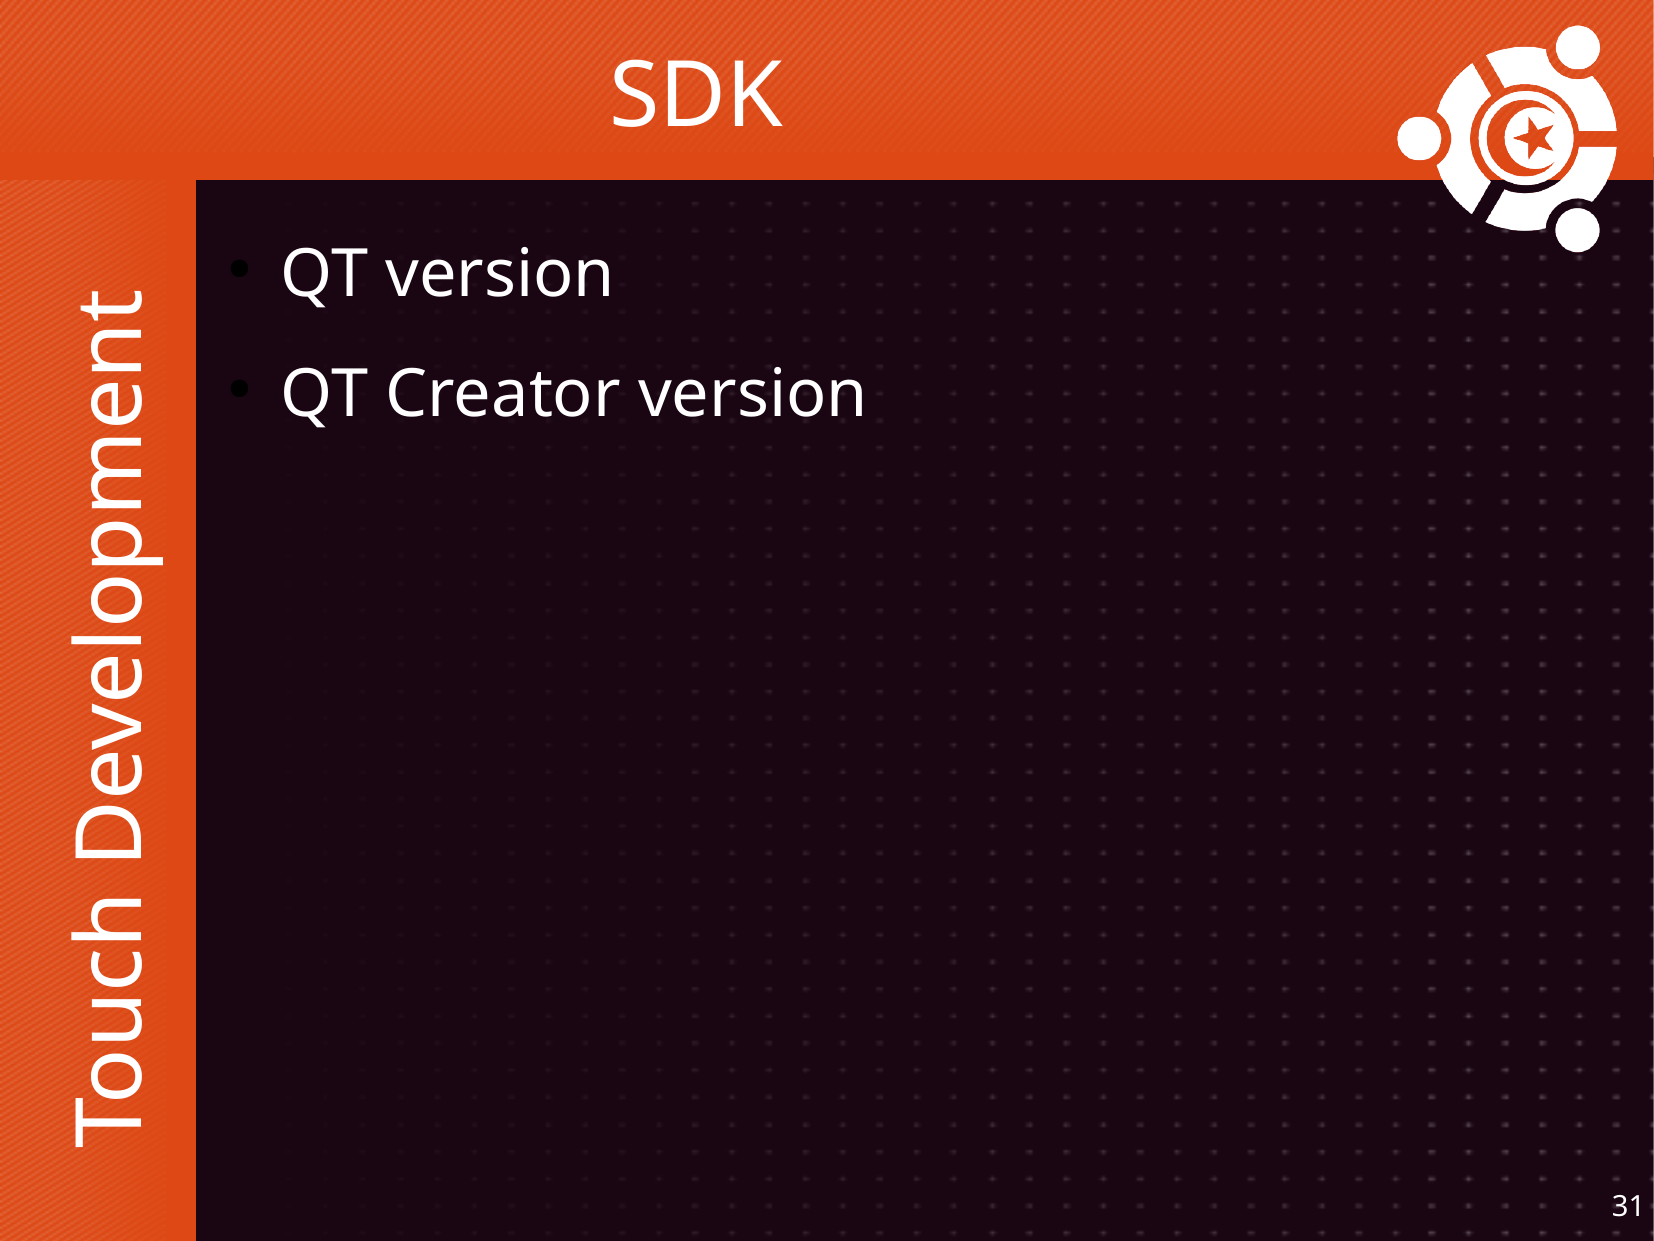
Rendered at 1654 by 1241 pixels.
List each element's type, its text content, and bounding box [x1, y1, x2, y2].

list QT version QT Creator version [210, 225, 1639, 1186]
title SDK [0, 2, 1394, 181]
picture [0, 0, 1654, 1241]
title Touch Development [17, 210, 196, 1229]
